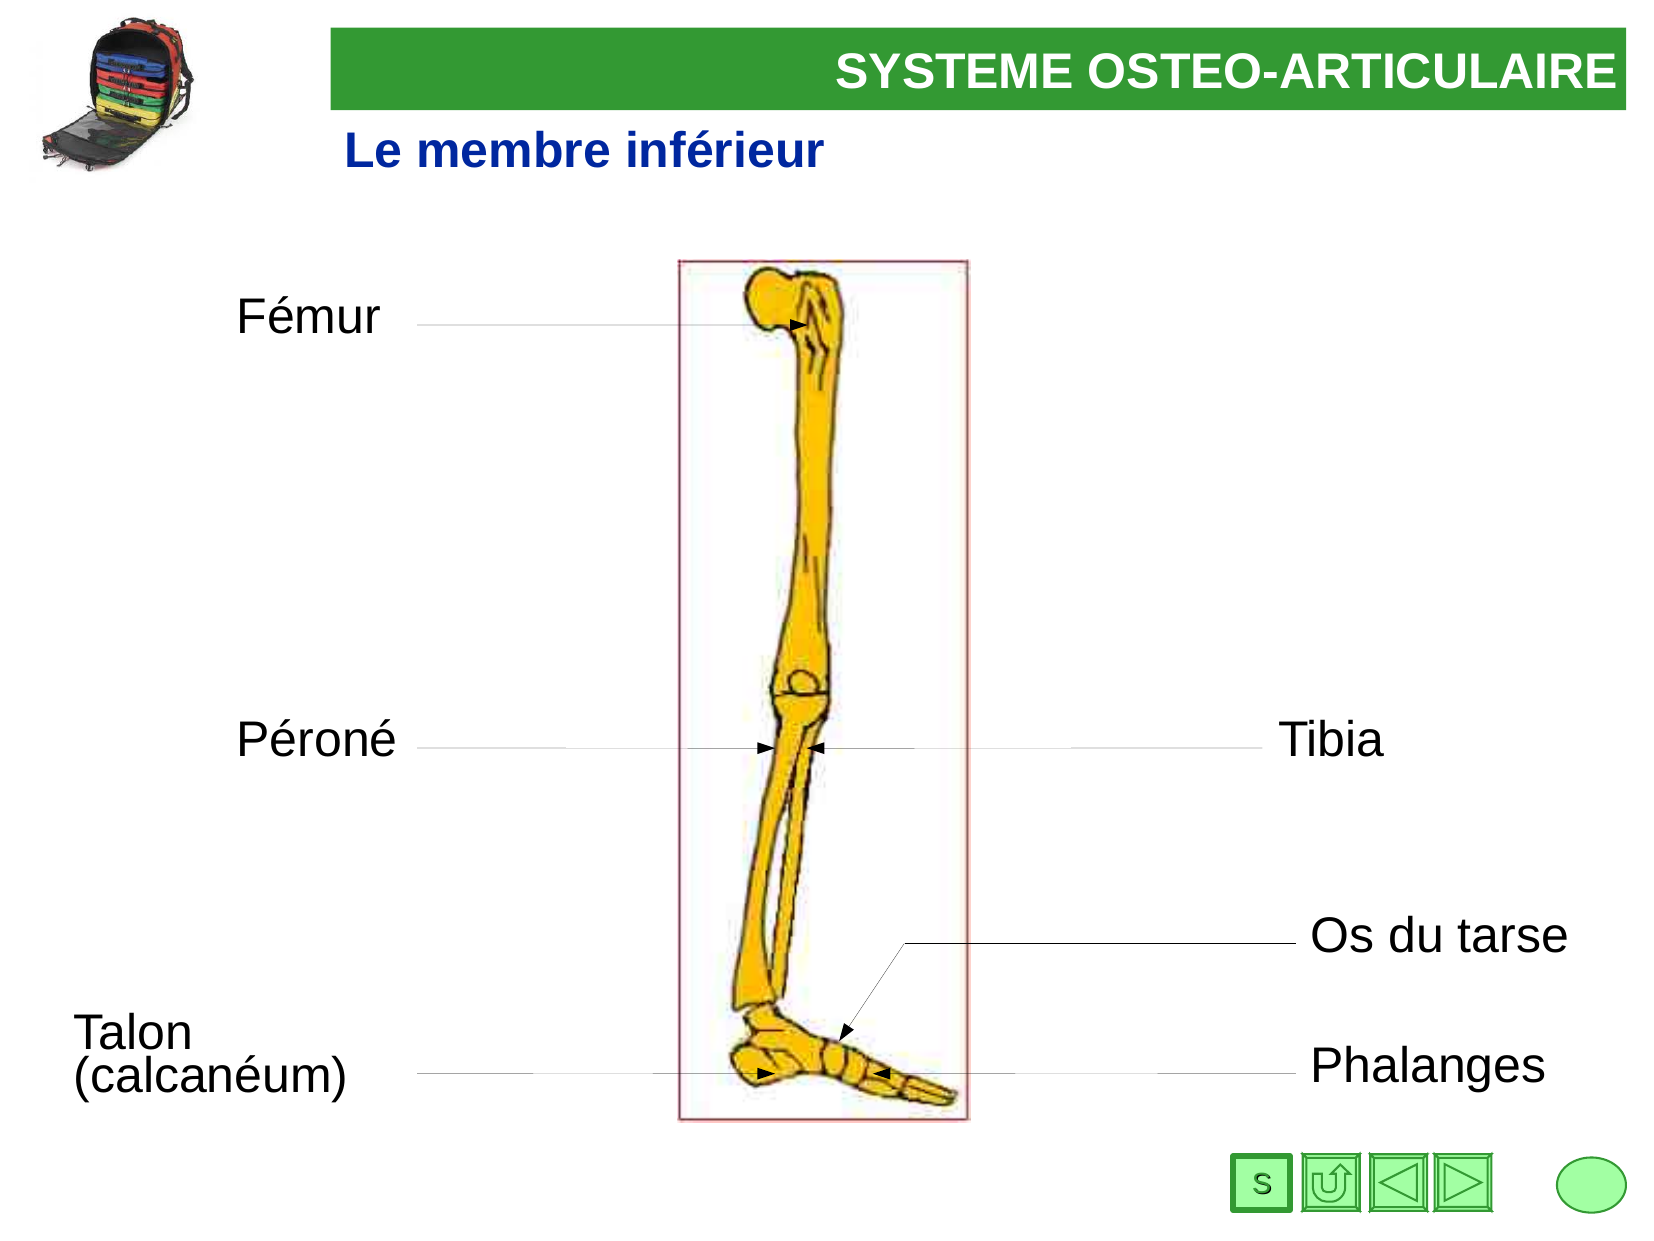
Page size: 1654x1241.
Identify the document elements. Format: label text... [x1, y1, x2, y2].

picture [29, 5, 201, 183]
text_box Os du tarse [1295, 910, 1614, 989]
title Le membre inférieur [329, 110, 1625, 194]
text_box Phalanges [1295, 1041, 1614, 1119]
text_box Tibia [1263, 715, 1474, 794]
text_box Fémur [221, 292, 414, 371]
picture [677, 259, 971, 1123]
text_box Talon (calcanéum) [59, 1008, 418, 1134]
text_box Péroné [221, 715, 476, 794]
title SYSTEME OSTEO-ARTICULAIRE [331, 35, 1619, 107]
text_box [1556, 1157, 1626, 1213]
